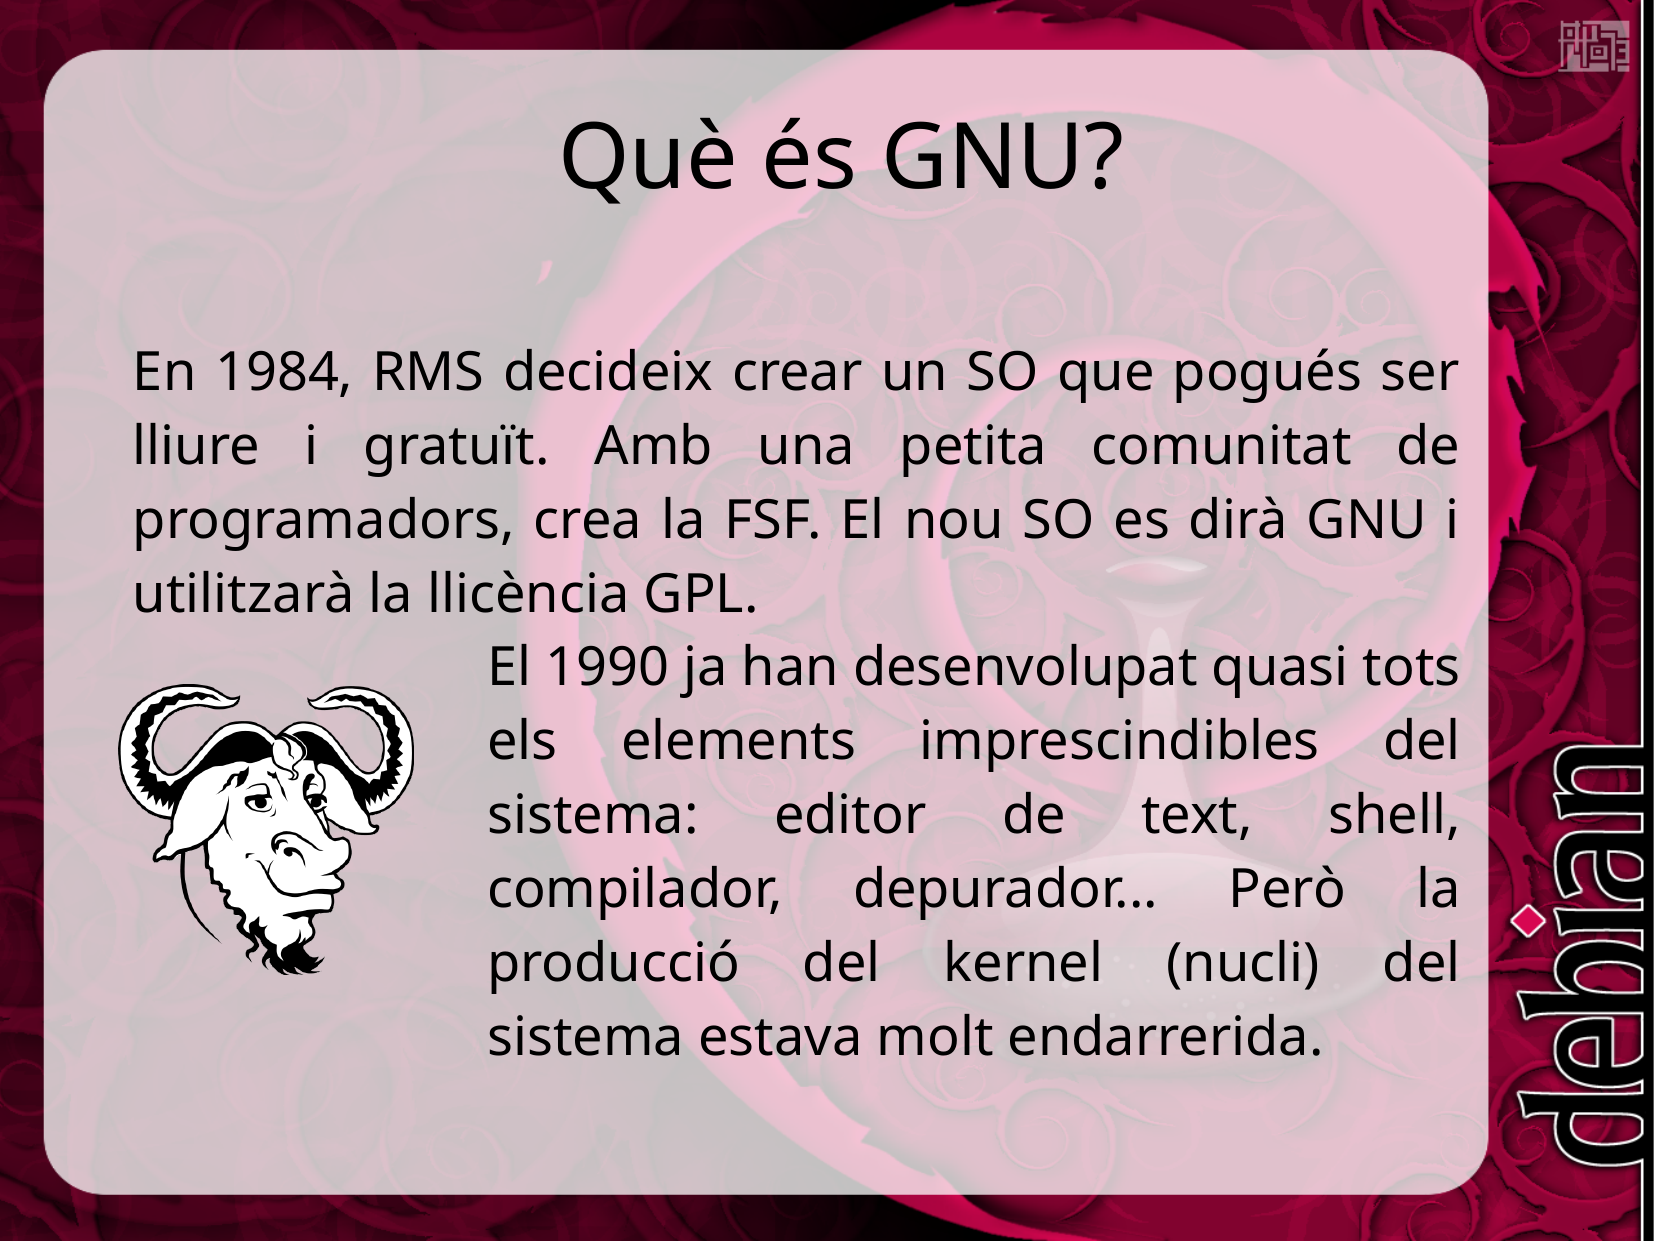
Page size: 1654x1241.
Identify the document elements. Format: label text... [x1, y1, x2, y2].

text_box El 1990 ja han desenvolupat quasi tots els elements imprescindibles del sistema: editor de text, shell, compilador, depurador... Però la producció del kernel (nucli) del sistema estava molt endarrerida. [472, 620, 1477, 1078]
text_box En 1984, RMS decideix crear un SO que pogués ser lliure i gratuït. Amb una petita comunitat de programadors, crea la FSF. El nou SO es dirà GNU i utilitzarà la llicència GPL. [118, 324, 1477, 621]
picture [0, 0, 1654, 1241]
title Què és GNU? [59, 49, 1477, 257]
